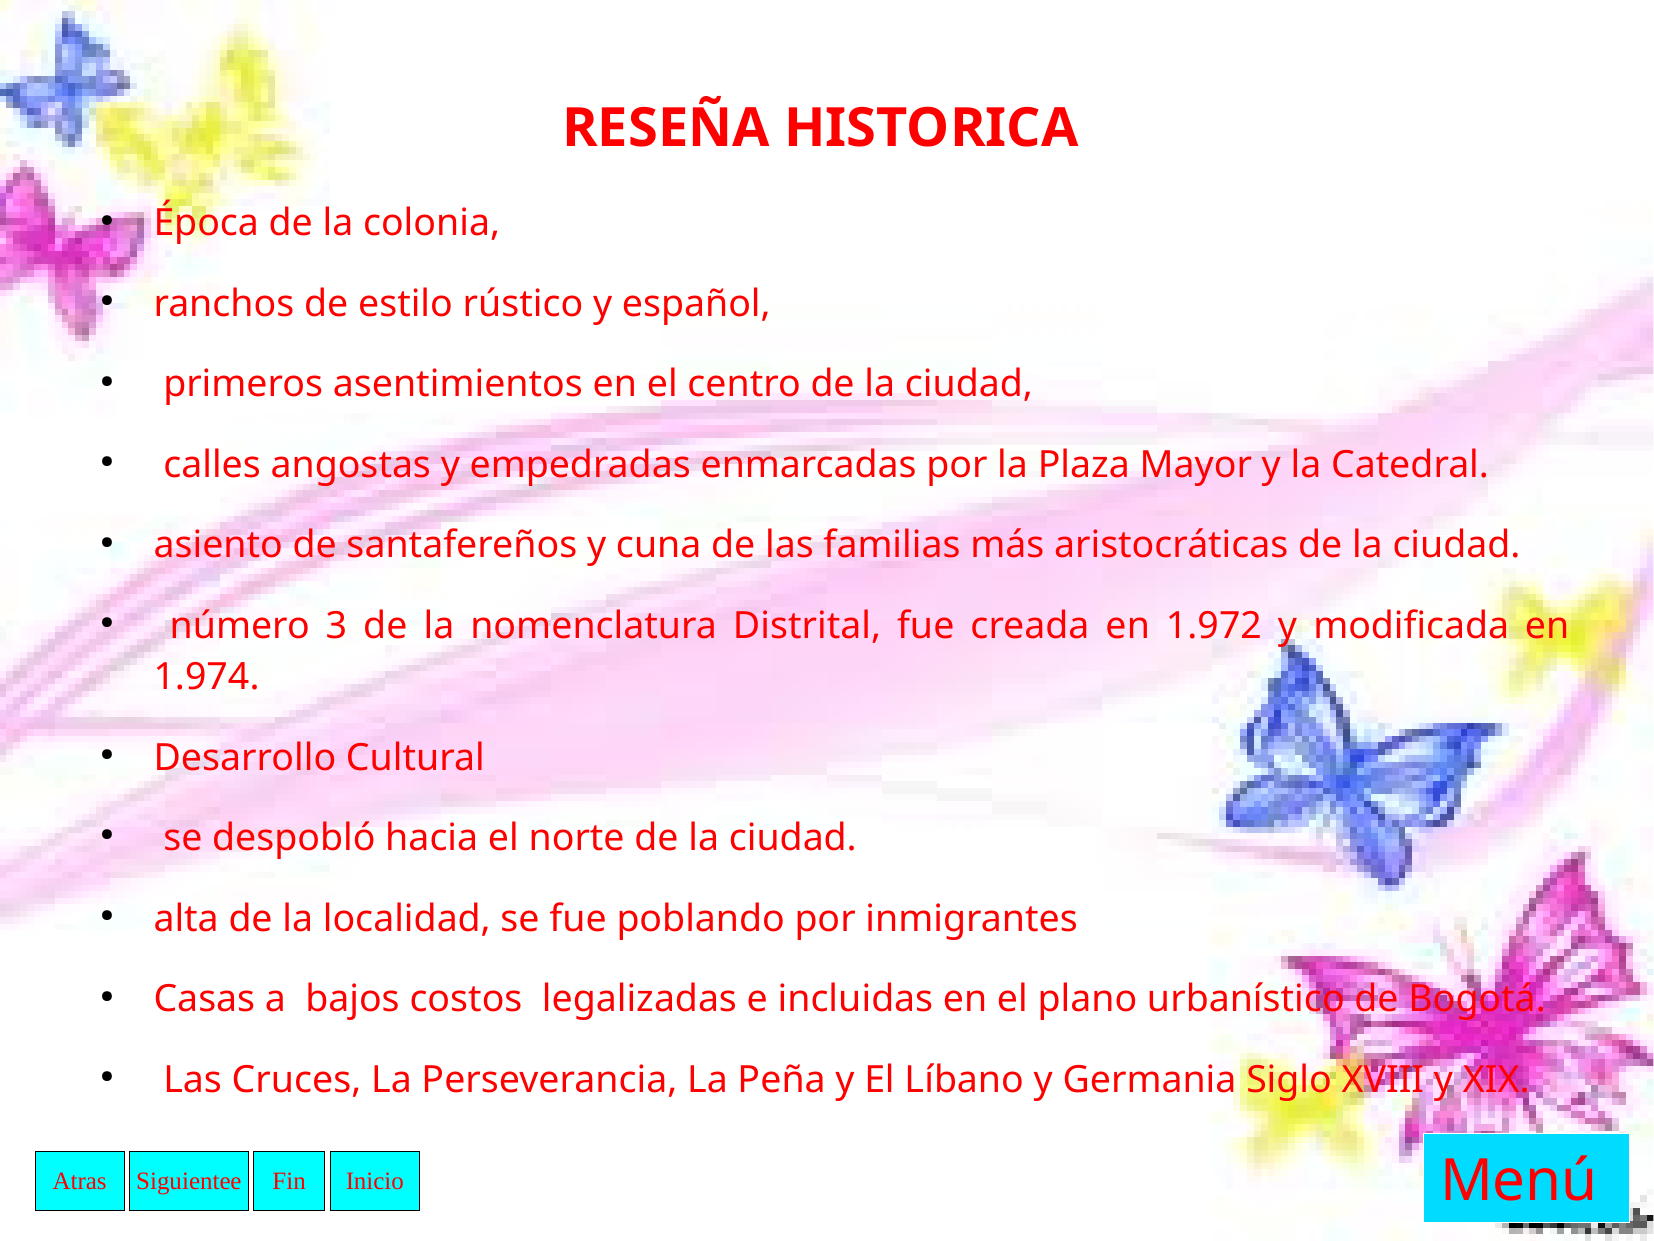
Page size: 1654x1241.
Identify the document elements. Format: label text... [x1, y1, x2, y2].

list Época de la colonia, ranchos de estilo rústico y español, primeros asentimientos en el centro de la ciudad, calles angostas y empedradas enmarcadas por la Plaza Mayor y la Catedral. asiento de santafereños y cuna de las familias más aristocráticas de la ciudad. número 3 de la nomenclatura Distrital, fue creada en 1.972 y modificada en 1.974. Desarrollo Cultural se despobló hacia el norte de la ciudad. alta de la localidad, se fue poblando por inmigrantes Casas a bajos costos legalizadas e incluidas en el plano urbanístico de Bogotá. Las Cruces, La Perseverancia, La Peña y El Líbano y Germania Siglo XVIII y XIX. [82, 195, 1571, 1122]
title RESEÑA HISTORICA [76, 29, 1565, 222]
picture [0, 0, 1654, 1241]
text_box Siguientee [129, 1151, 249, 1211]
text_box Atras [35, 1151, 125, 1211]
text_box Fin [253, 1151, 325, 1211]
text_box Menú [1423, 1133, 1630, 1223]
text_box Inicio [330, 1151, 420, 1211]
